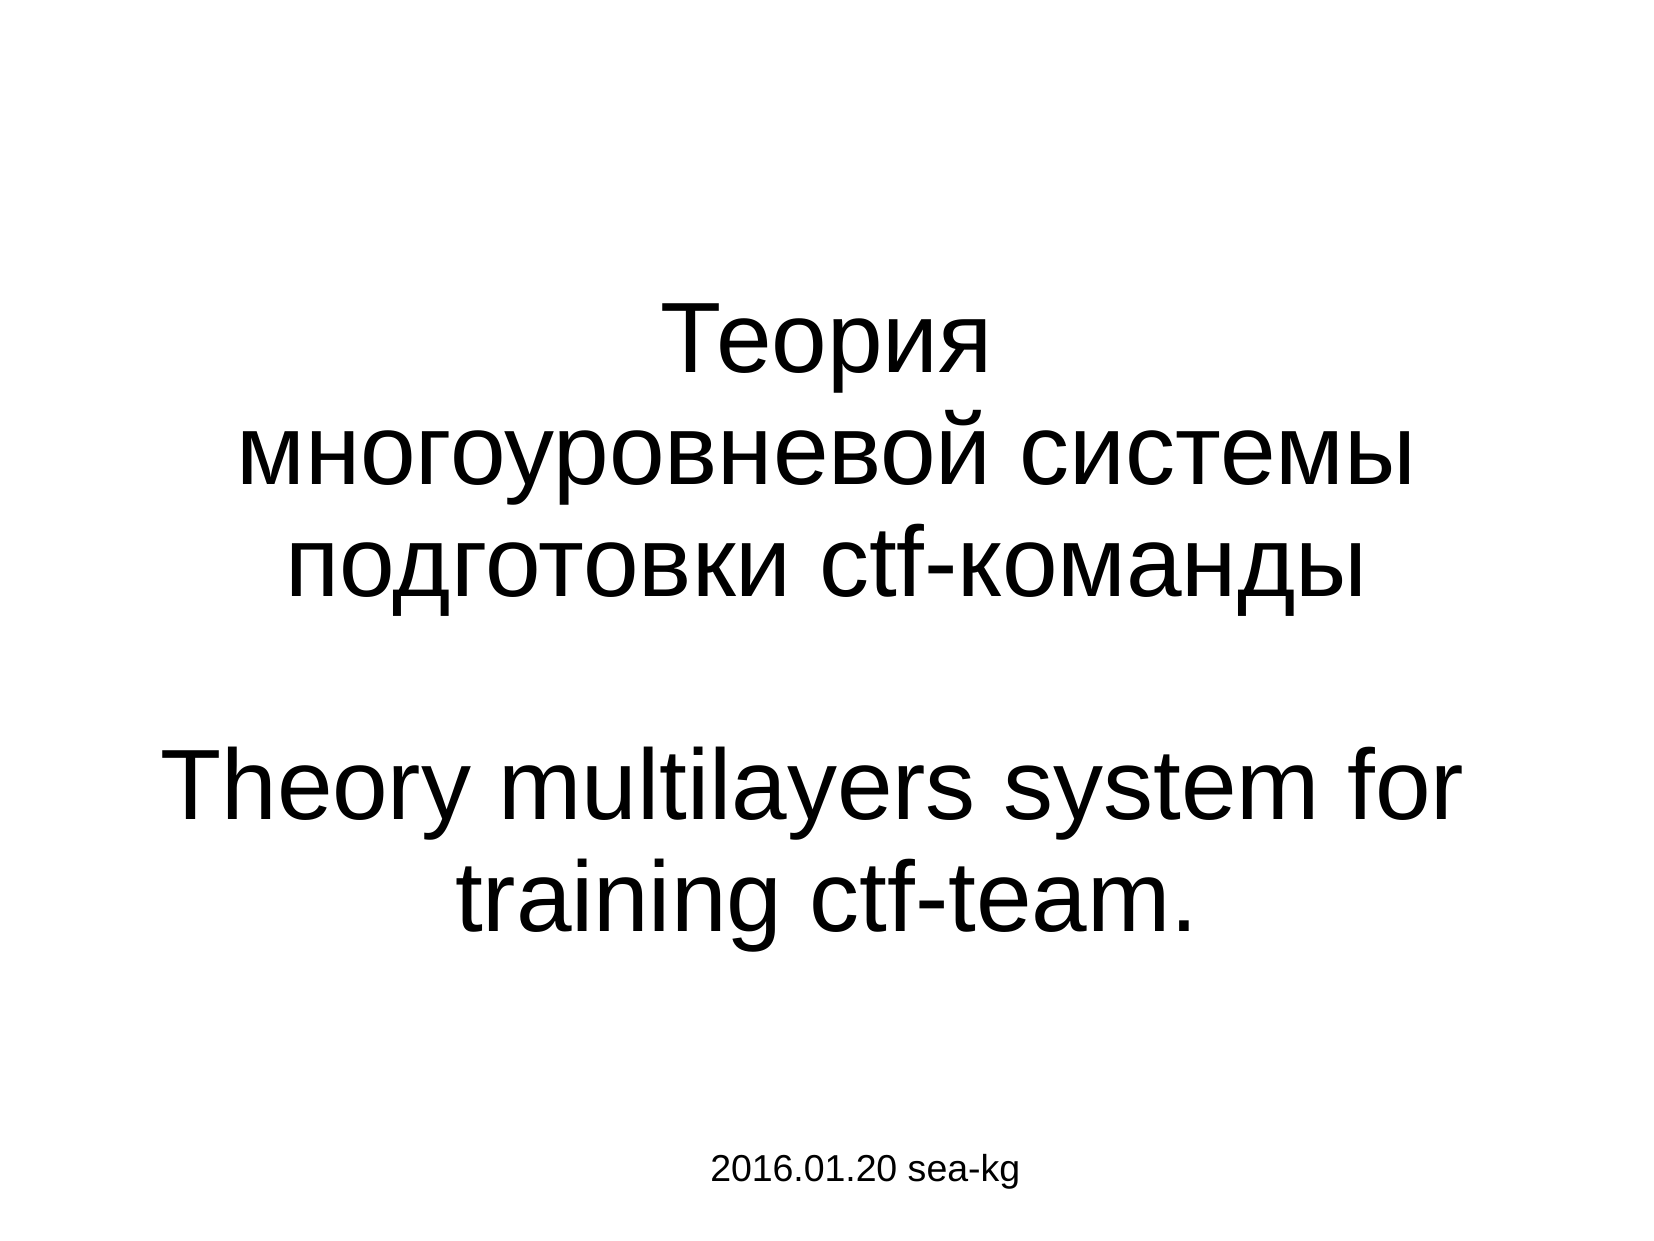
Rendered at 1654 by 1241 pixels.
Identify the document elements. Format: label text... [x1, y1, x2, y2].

subtitle Теория многоуровневой системы подготовки ctf-команды Theory multilayers system for training ctf-team. [82, 49, 1571, 1186]
text_box 2016.01.20 sea-kg [695, 1140, 1036, 1197]
